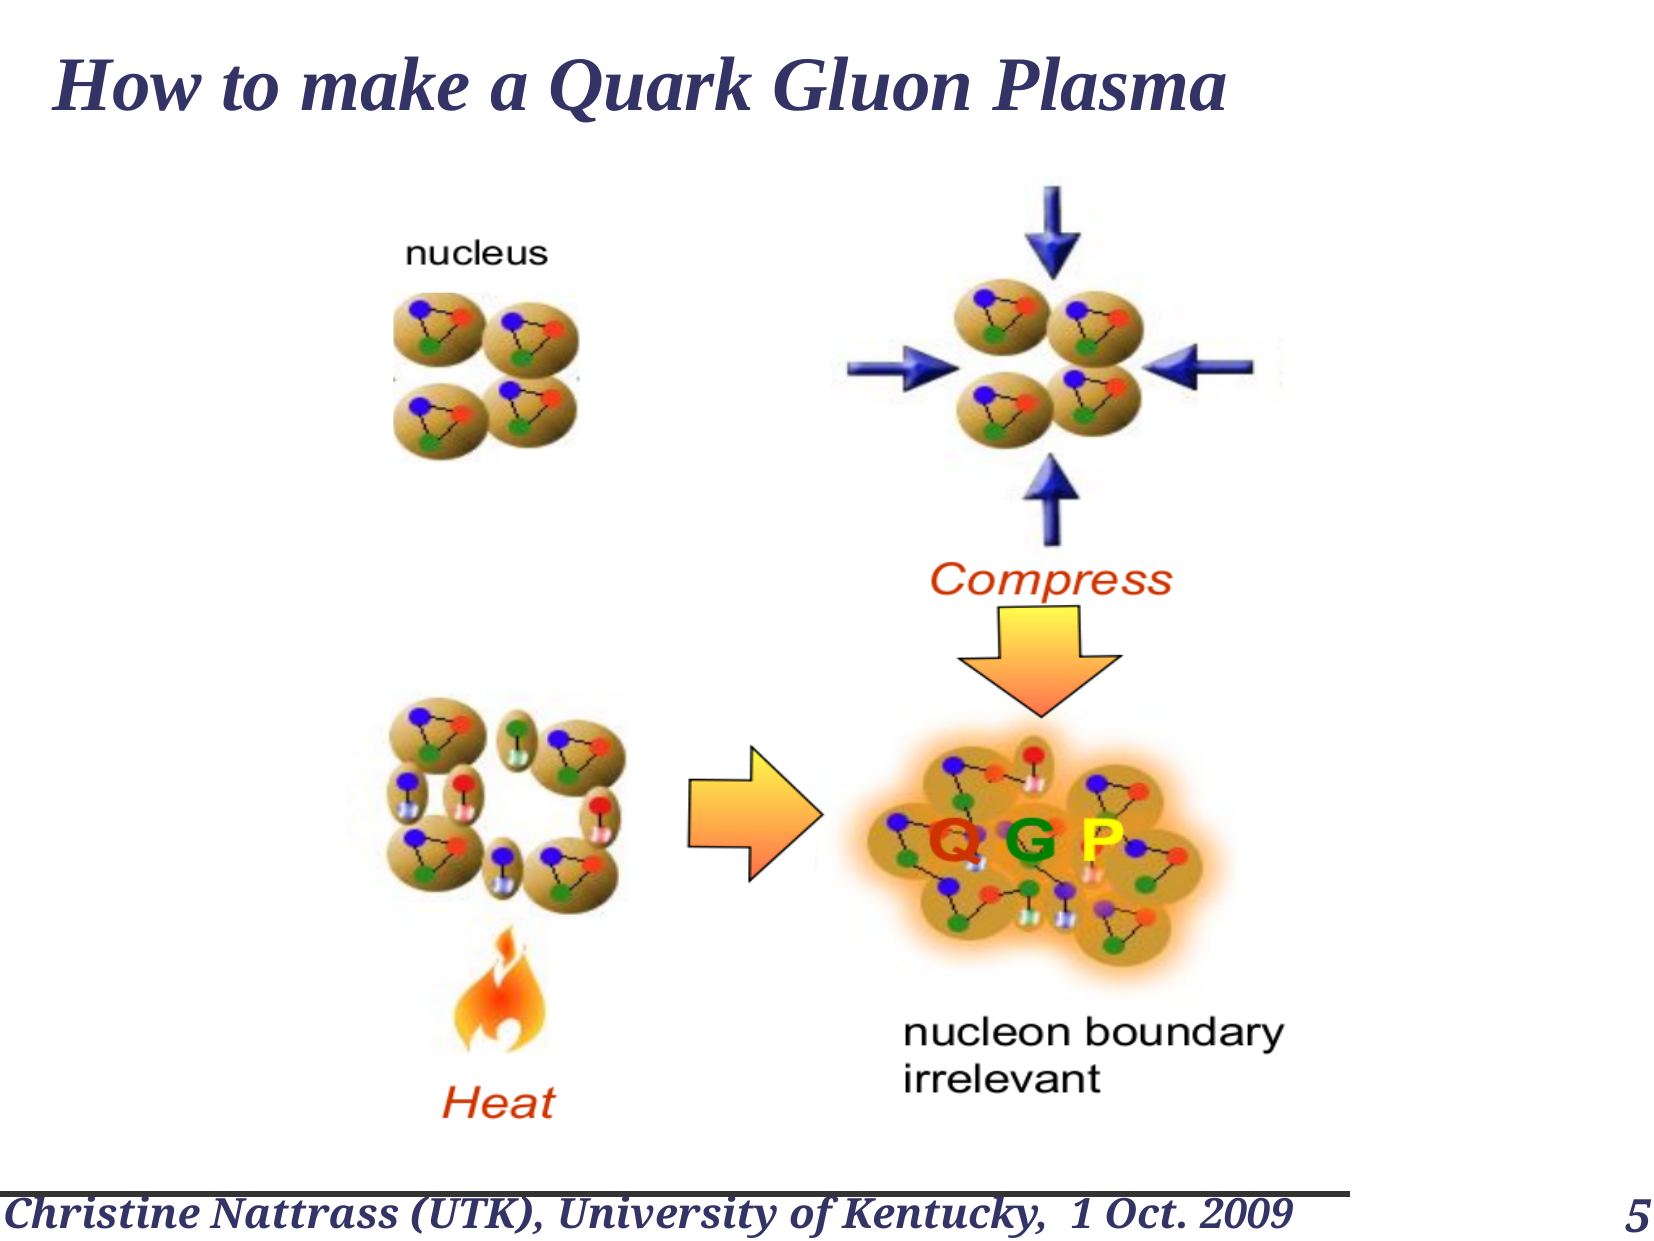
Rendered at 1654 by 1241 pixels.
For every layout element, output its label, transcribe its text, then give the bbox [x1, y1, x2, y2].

picture [345, 149, 1321, 1137]
title How to make a Quark Gluon Plasma [0, 0, 1282, 170]
